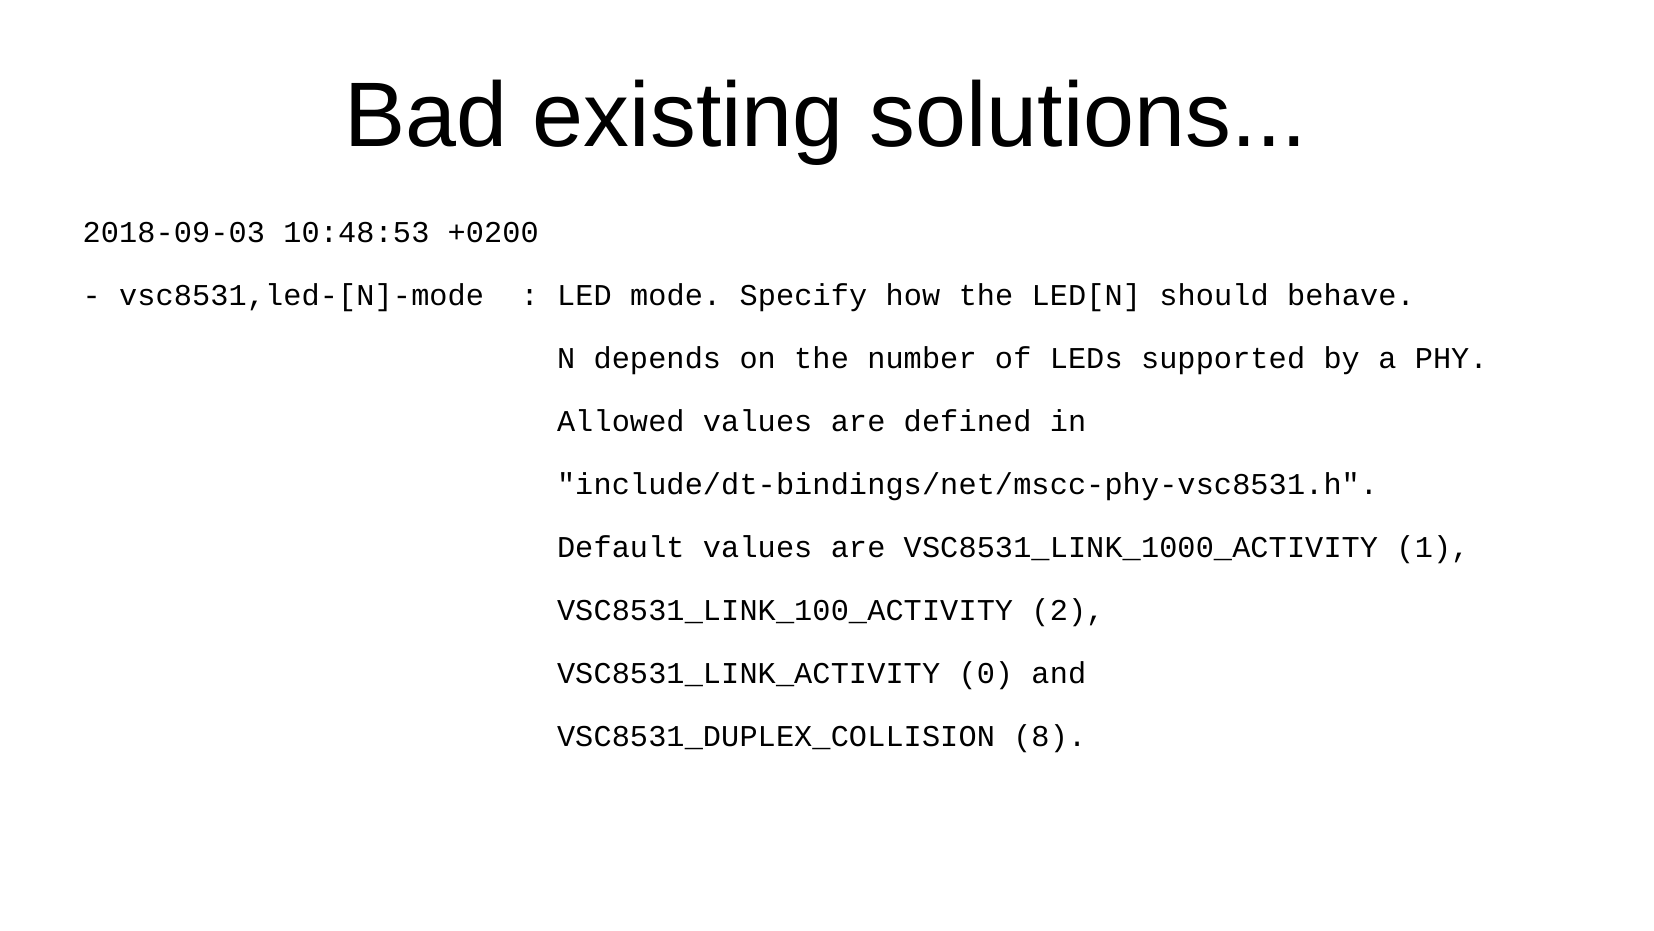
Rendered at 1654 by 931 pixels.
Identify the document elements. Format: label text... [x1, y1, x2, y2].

title Bad existing solutions... [82, 37, 1571, 193]
text_box [82, 217, 1571, 758]
